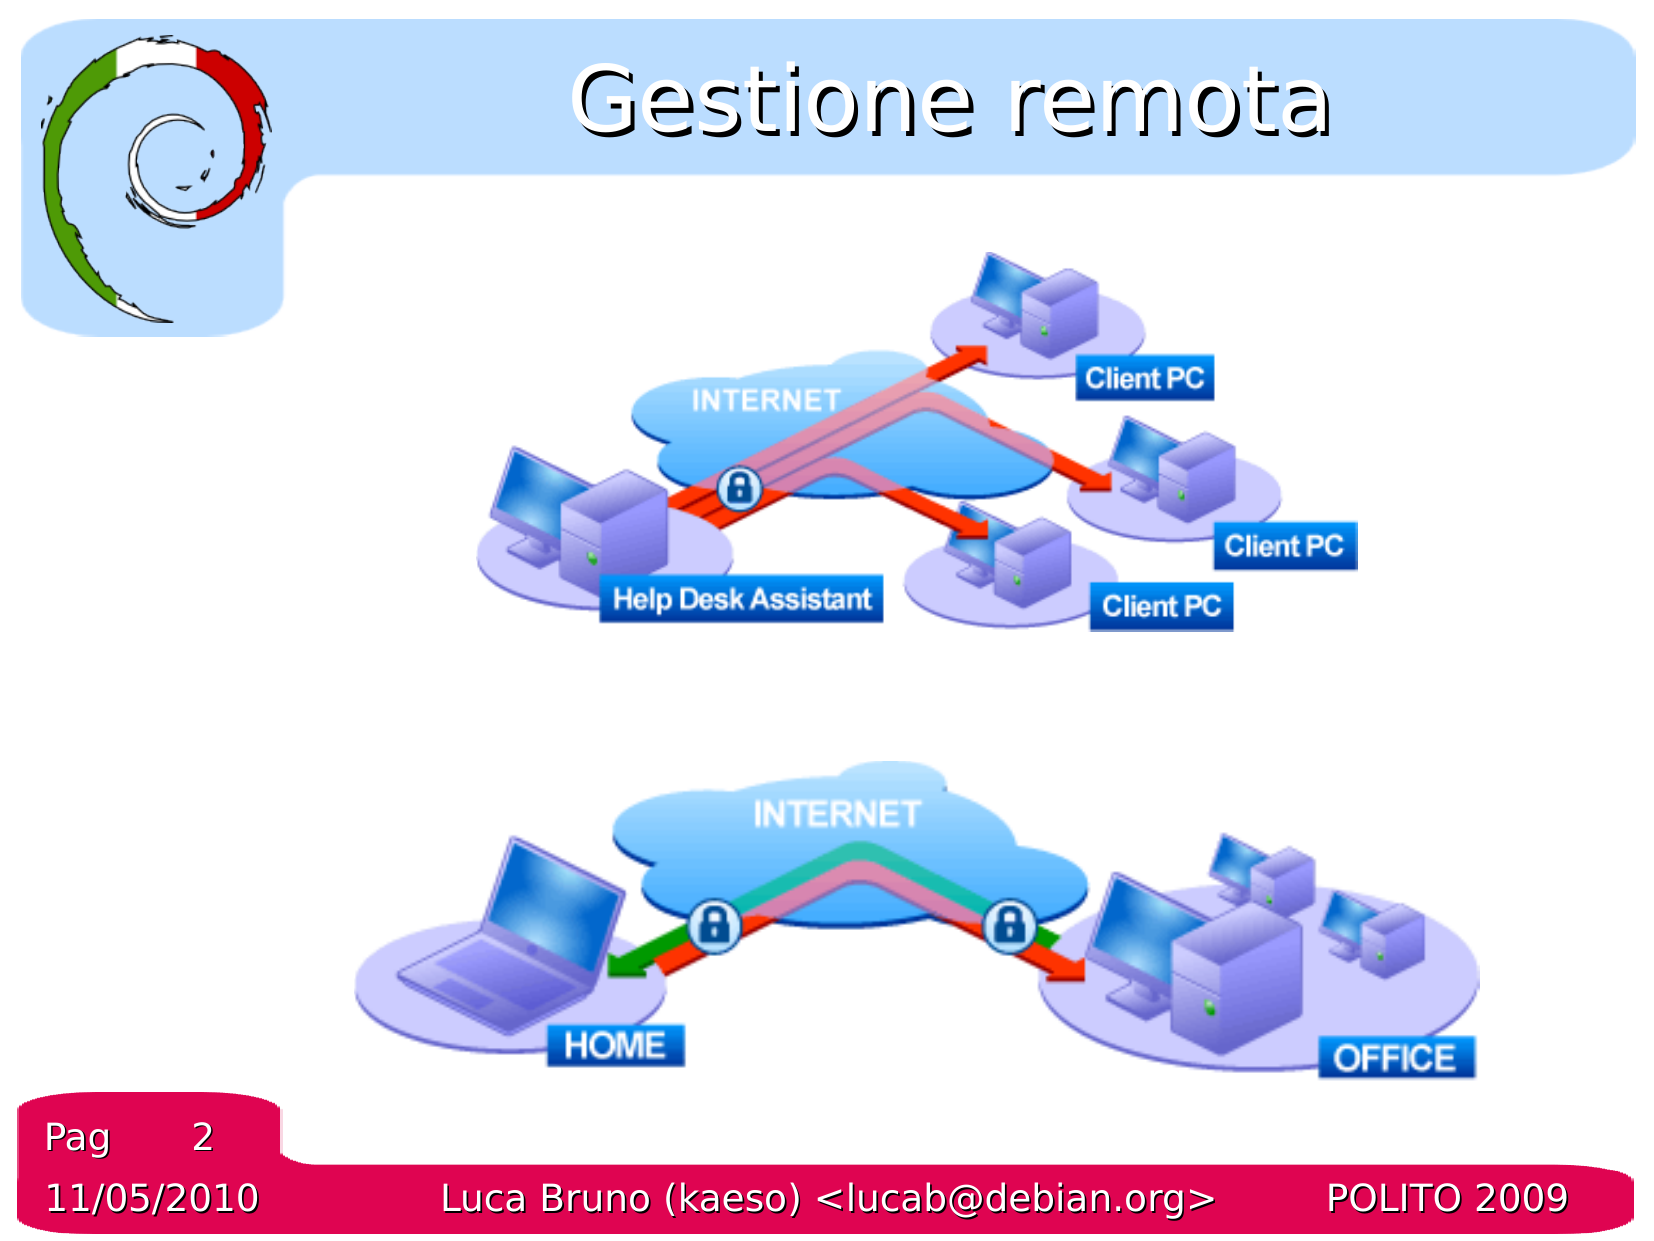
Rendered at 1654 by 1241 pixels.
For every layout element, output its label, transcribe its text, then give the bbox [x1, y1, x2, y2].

picture [354, 761, 1480, 1086]
text_box 11/05/2010 [29, 1182, 284, 1241]
title Gestione remota [265, 3, 1636, 196]
picture [21, 19, 1636, 632]
text_box Pag <numero> [29, 1108, 415, 1182]
text_box Luca Bruno (kaeso) <lucab@debian.org> POLITO 2009 [425, 1169, 1585, 1241]
picture [17, 1092, 1634, 1234]
